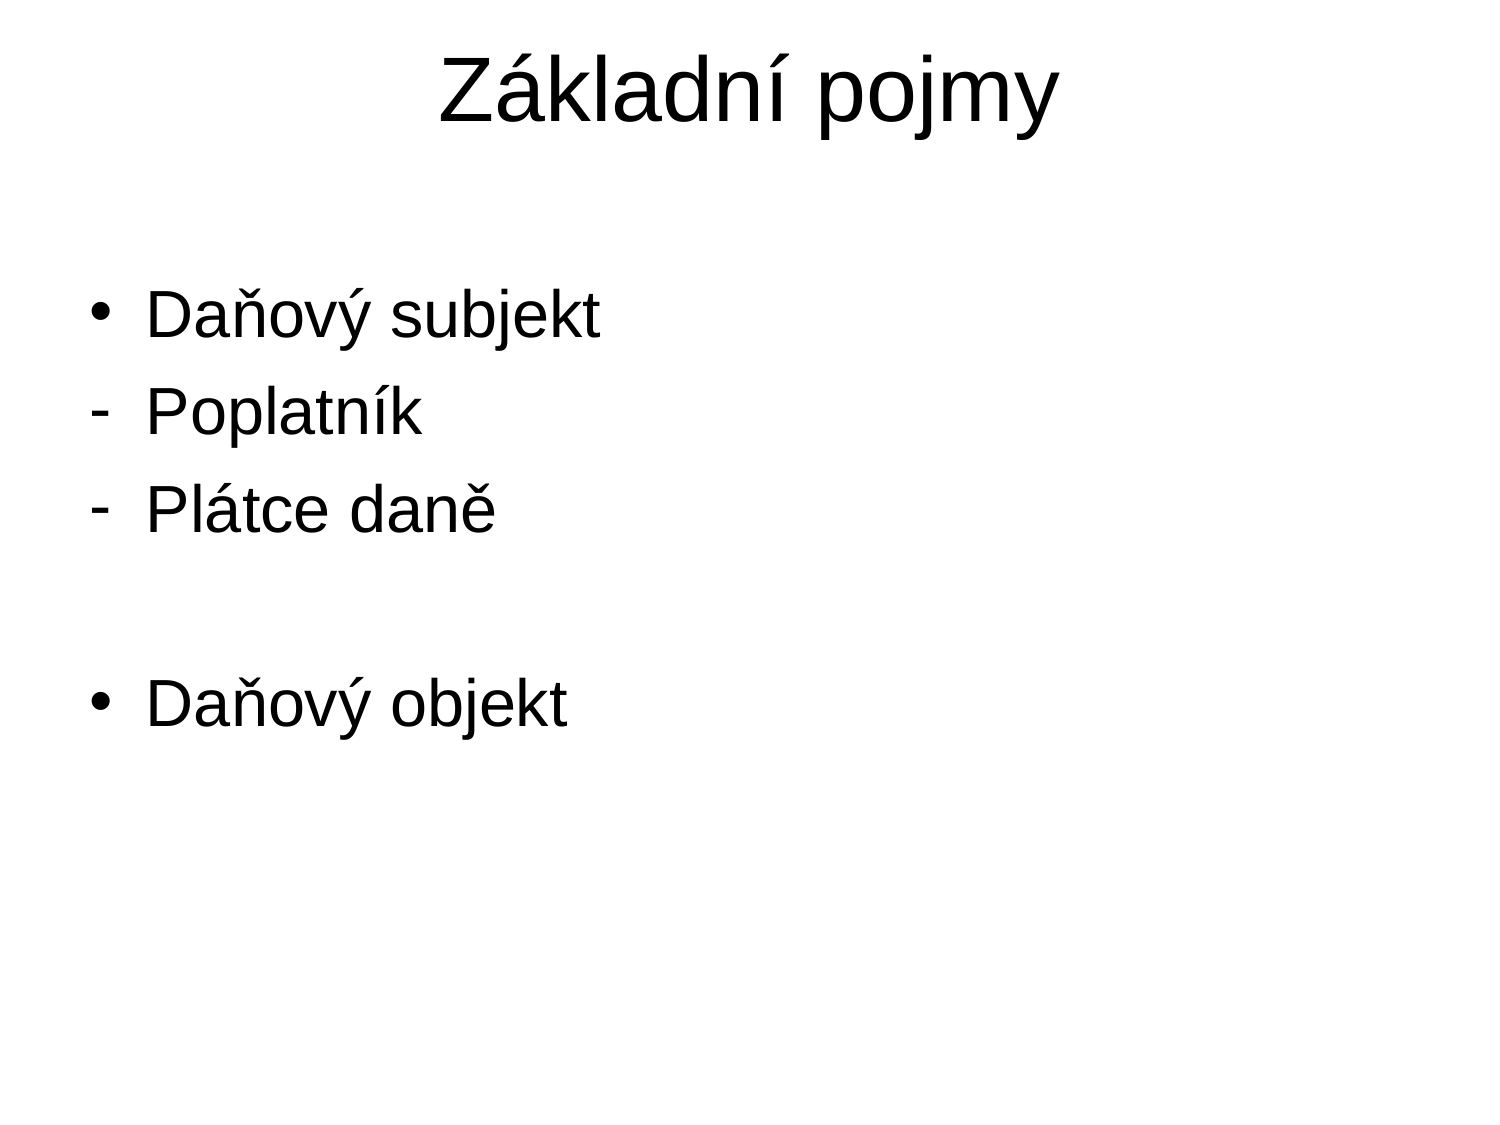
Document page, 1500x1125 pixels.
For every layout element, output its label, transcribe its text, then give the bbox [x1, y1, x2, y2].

title Základní pojmy [75, 21, 1425, 257]
list Daňový subjekt Poplatník Plátce daně Daňový objekt [75, 262, 1425, 1005]
